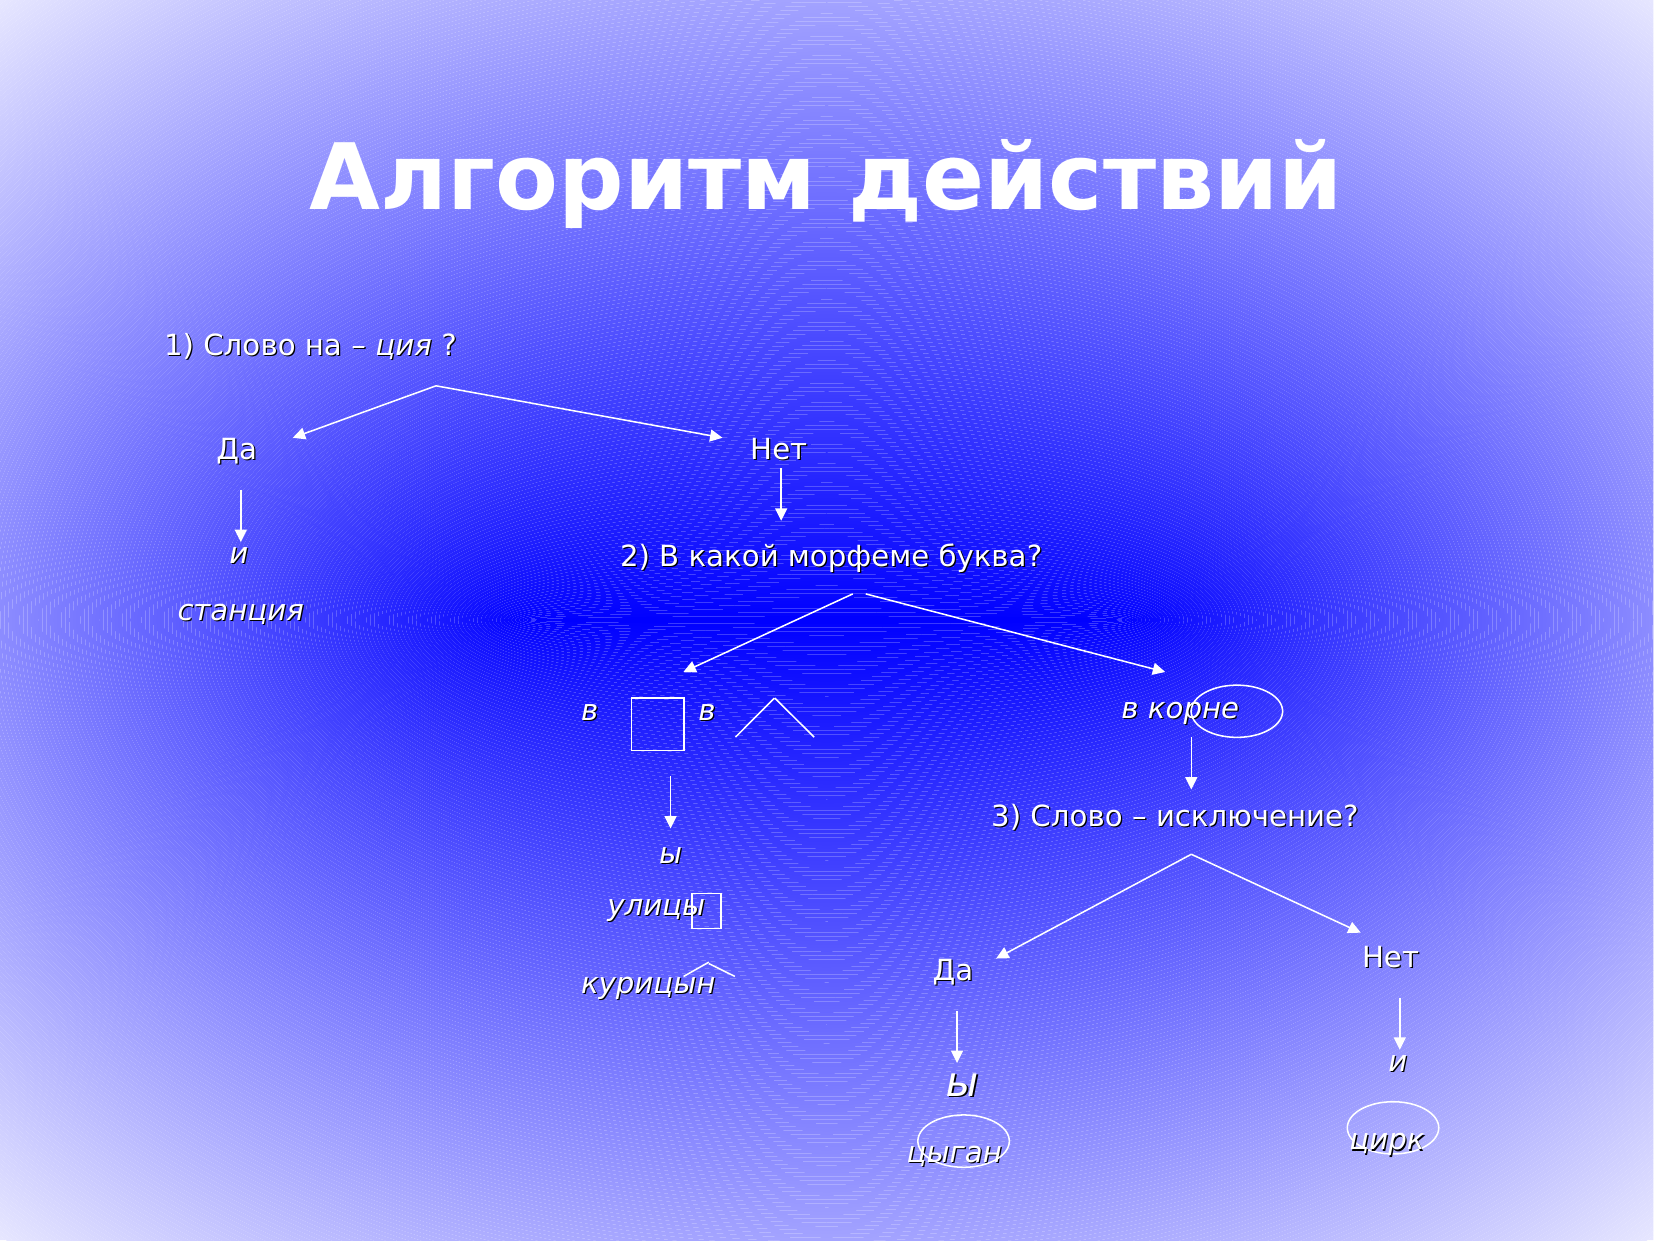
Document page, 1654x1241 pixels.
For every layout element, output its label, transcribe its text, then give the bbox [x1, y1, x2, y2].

text_box цыган [919, 1127, 1008, 1166]
text_box цирк [1334, 1114, 1465, 1165]
text_box в корне [1106, 683, 1342, 734]
text_box 2) В какой морфеме буква? [605, 531, 1140, 581]
text_box и [1373, 1036, 1426, 1087]
text_box и [214, 528, 267, 579]
text_box курицын [566, 958, 749, 1009]
text_box Нет [735, 424, 853, 475]
text_box ы [930, 1049, 1010, 1114]
text_box ы [644, 828, 717, 879]
text_box в [740, 726, 749, 735]
text_box Да [201, 424, 294, 475]
text_box цыган [891, 1127, 1049, 1178]
text_box станция [162, 585, 352, 636]
text_box 3) Слово – исключение? [976, 791, 1465, 842]
text_box в [566, 685, 619, 736]
text_box Нет [1347, 932, 1465, 983]
text_box в [683, 685, 749, 735]
title Алгоритм действий [82, 52, 1571, 304]
text_box 1) Слово на – ция ? [149, 320, 528, 371]
text_box в корне [1195, 686, 1281, 734]
text_box улицы [592, 880, 749, 931]
text_box Да [917, 945, 1010, 996]
